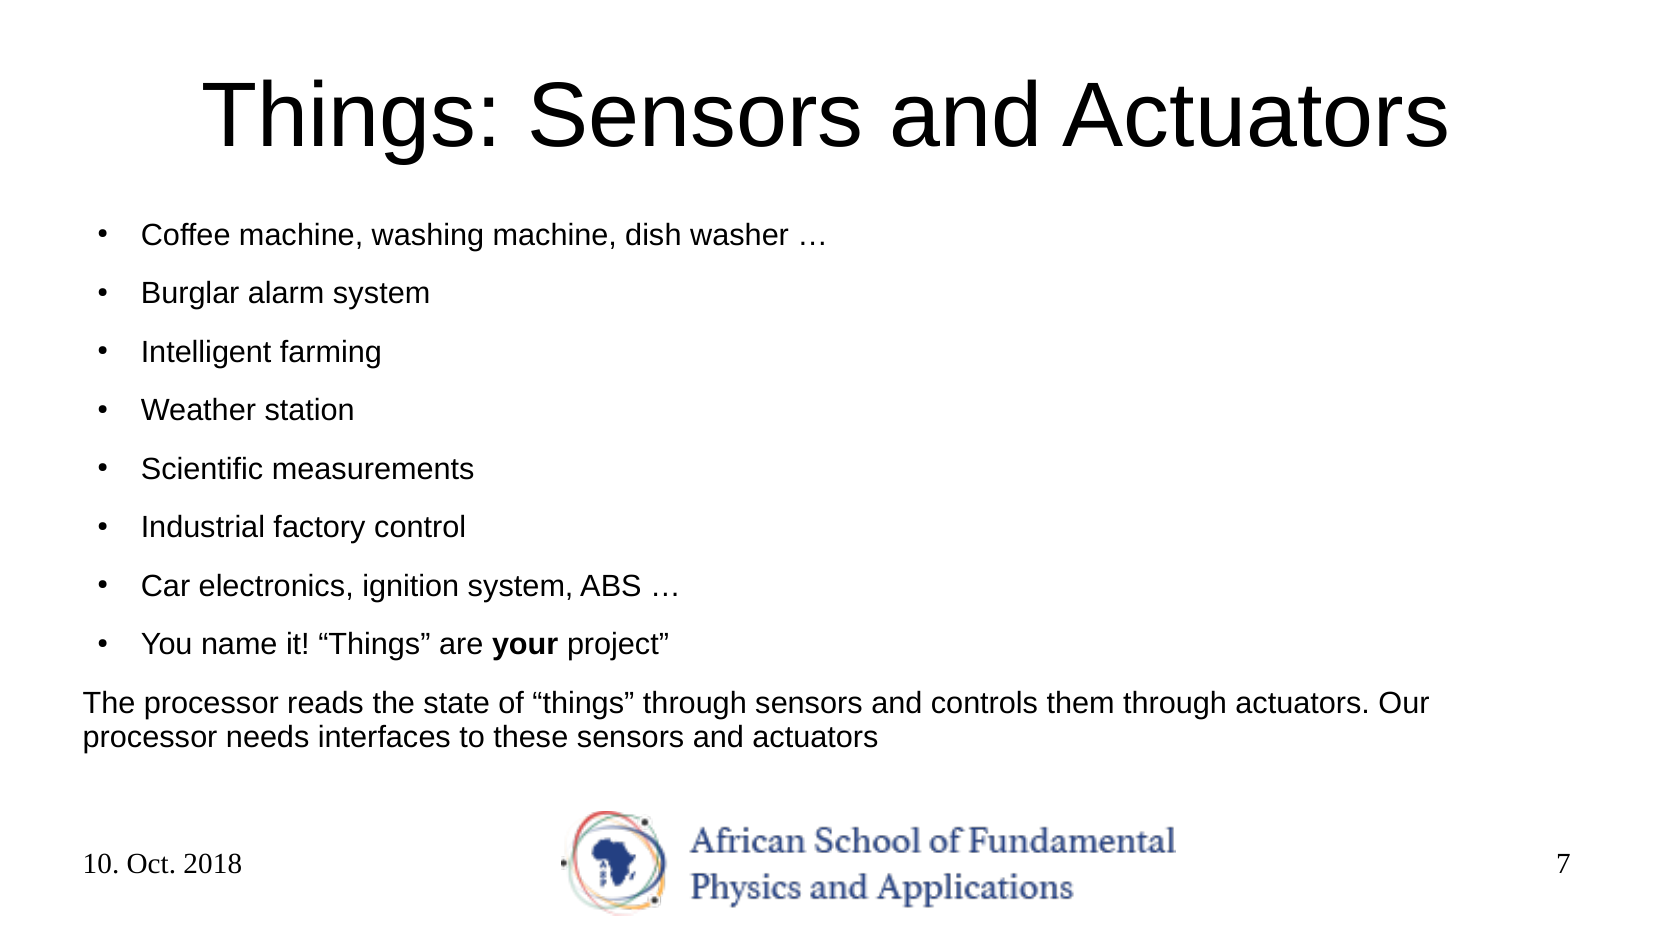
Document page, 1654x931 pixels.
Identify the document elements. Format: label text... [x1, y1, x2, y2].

picture [561, 811, 1176, 916]
title Things: Sensors and Actuators [82, 37, 1571, 193]
list Coffee machine, washing machine, dish washer … Burglar alarm system Intelligent farming Weather station Scientific measurements Industrial factory control Car electronics, ignition system, ABS … You name it! “Things” are your project” The processor reads the state of “things” through sensors and controls them through actuators. Our processor needs interfaces to these sensors and actuators [82, 217, 1571, 758]
